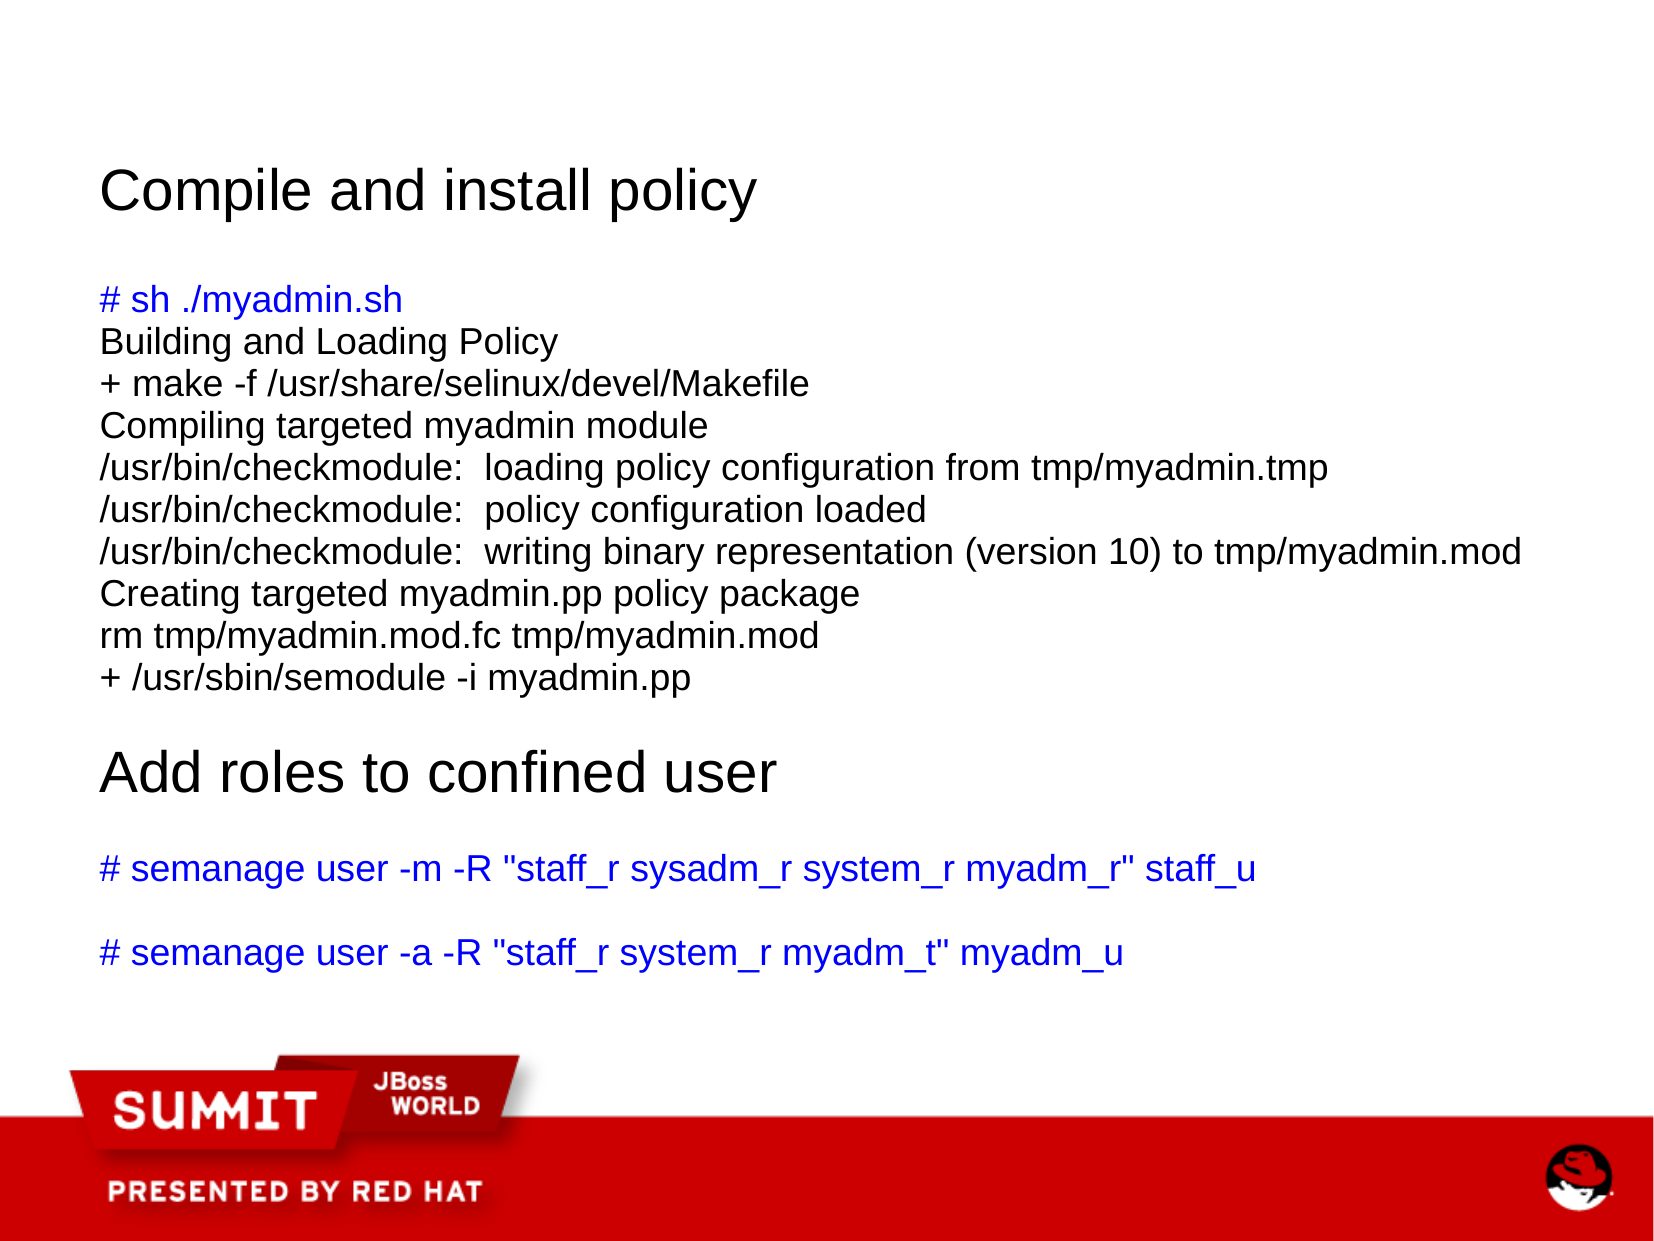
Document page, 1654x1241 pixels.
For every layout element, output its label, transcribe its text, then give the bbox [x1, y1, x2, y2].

picture [0, 1043, 1654, 1241]
text_box Compile and install policy # sh ./myadmin.sh Building and Loading Policy + make -f /usr/share/selinux/devel/Makefile Compiling targeted myadmin module /usr/bin/checkmodule: loading policy configuration from tmp/myadmin.tmp /usr/bin/checkmodule: policy configuration loaded /usr/bin/checkmodule: writing binary representation (version 10) to tmp/myadmin.mod Creating targeted myadmin.pp policy package rm tmp/myadmin.mod.fc tmp/myadmin.mod + /usr/sbin/semodule -i myadmin.pp Add roles to confined user # semanage user -m -R "staff_r sysadm_r system_r myadm_r" staff_u # semanage user -a -R "staff_r system_r myadm_t" myadm_u [84, 150, 1538, 1009]
